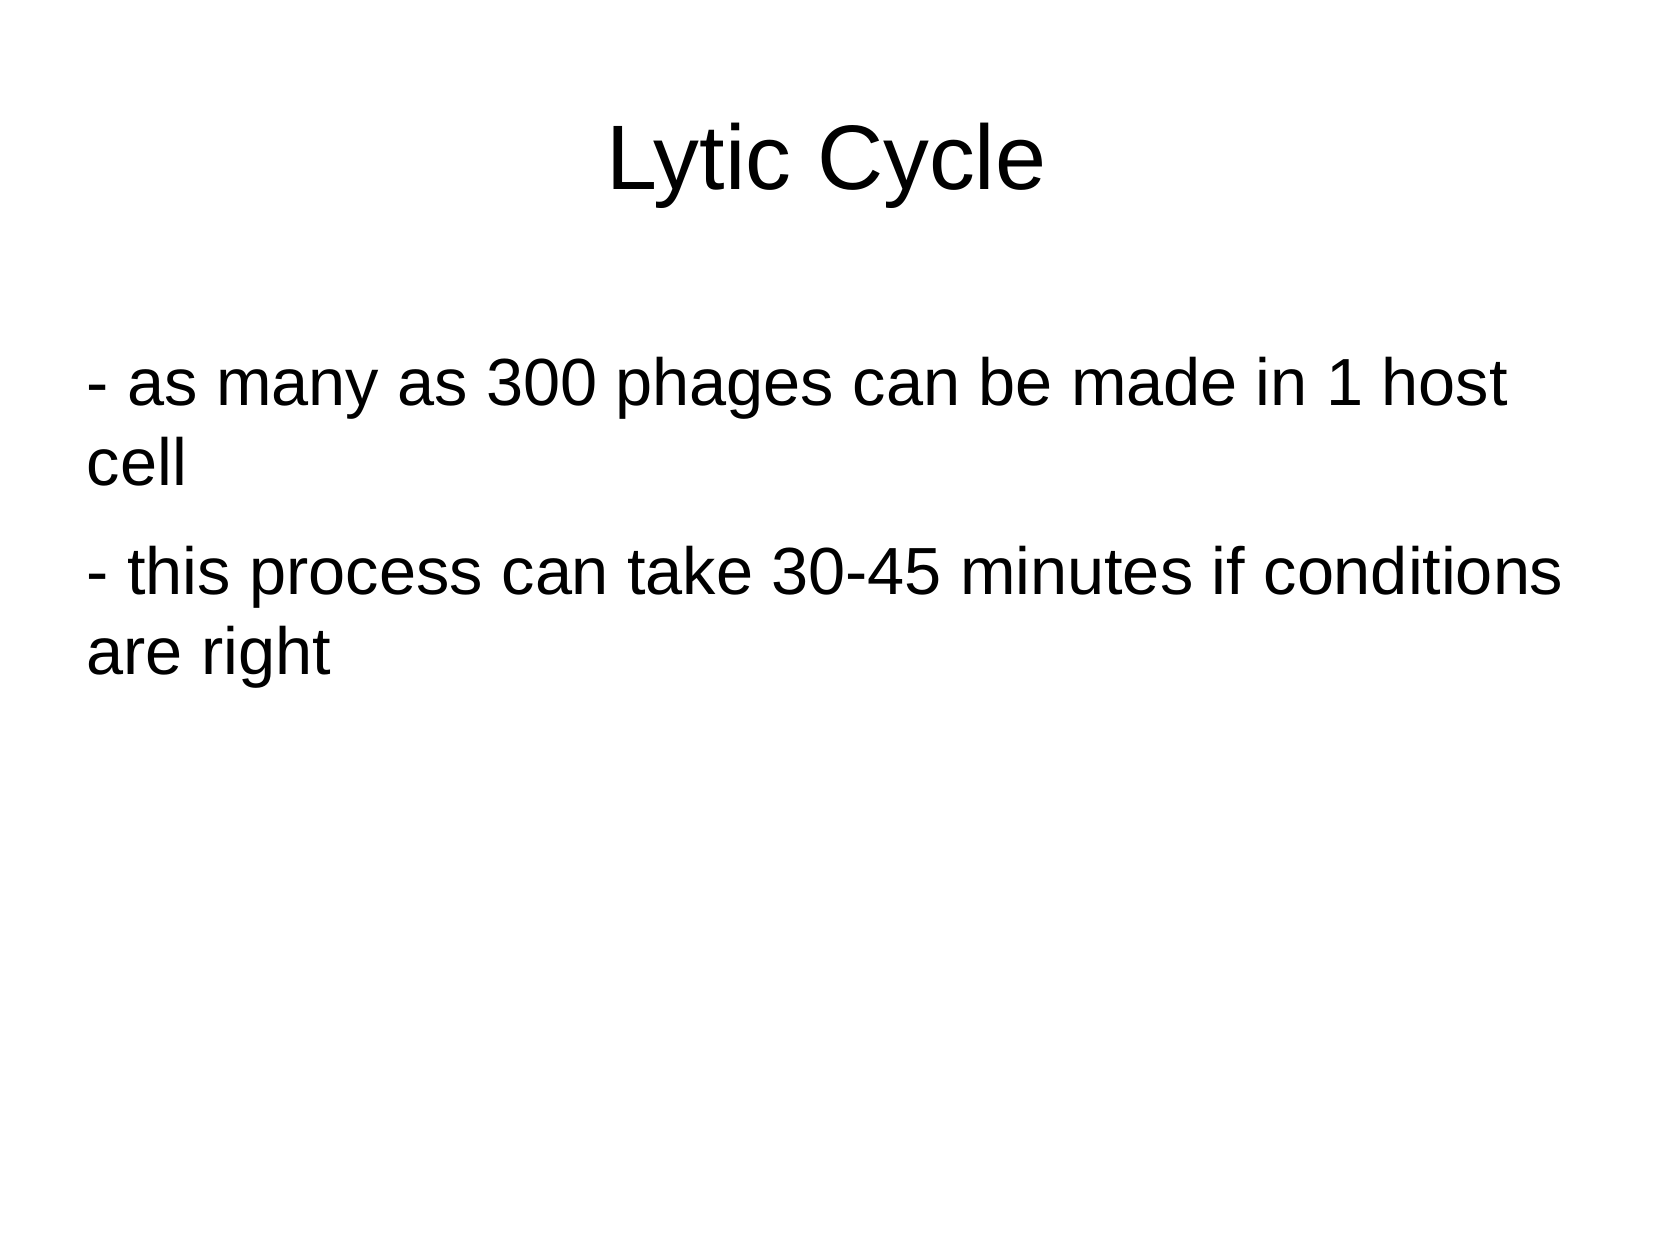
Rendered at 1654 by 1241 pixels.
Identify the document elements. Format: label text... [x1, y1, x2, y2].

subtitle - as many as 300 phages can be made in 1 host cell - this process can take 30-45 minutes if conditions are right [86, 262, 1576, 764]
title Lytic Cycle [82, 56, 1571, 250]
